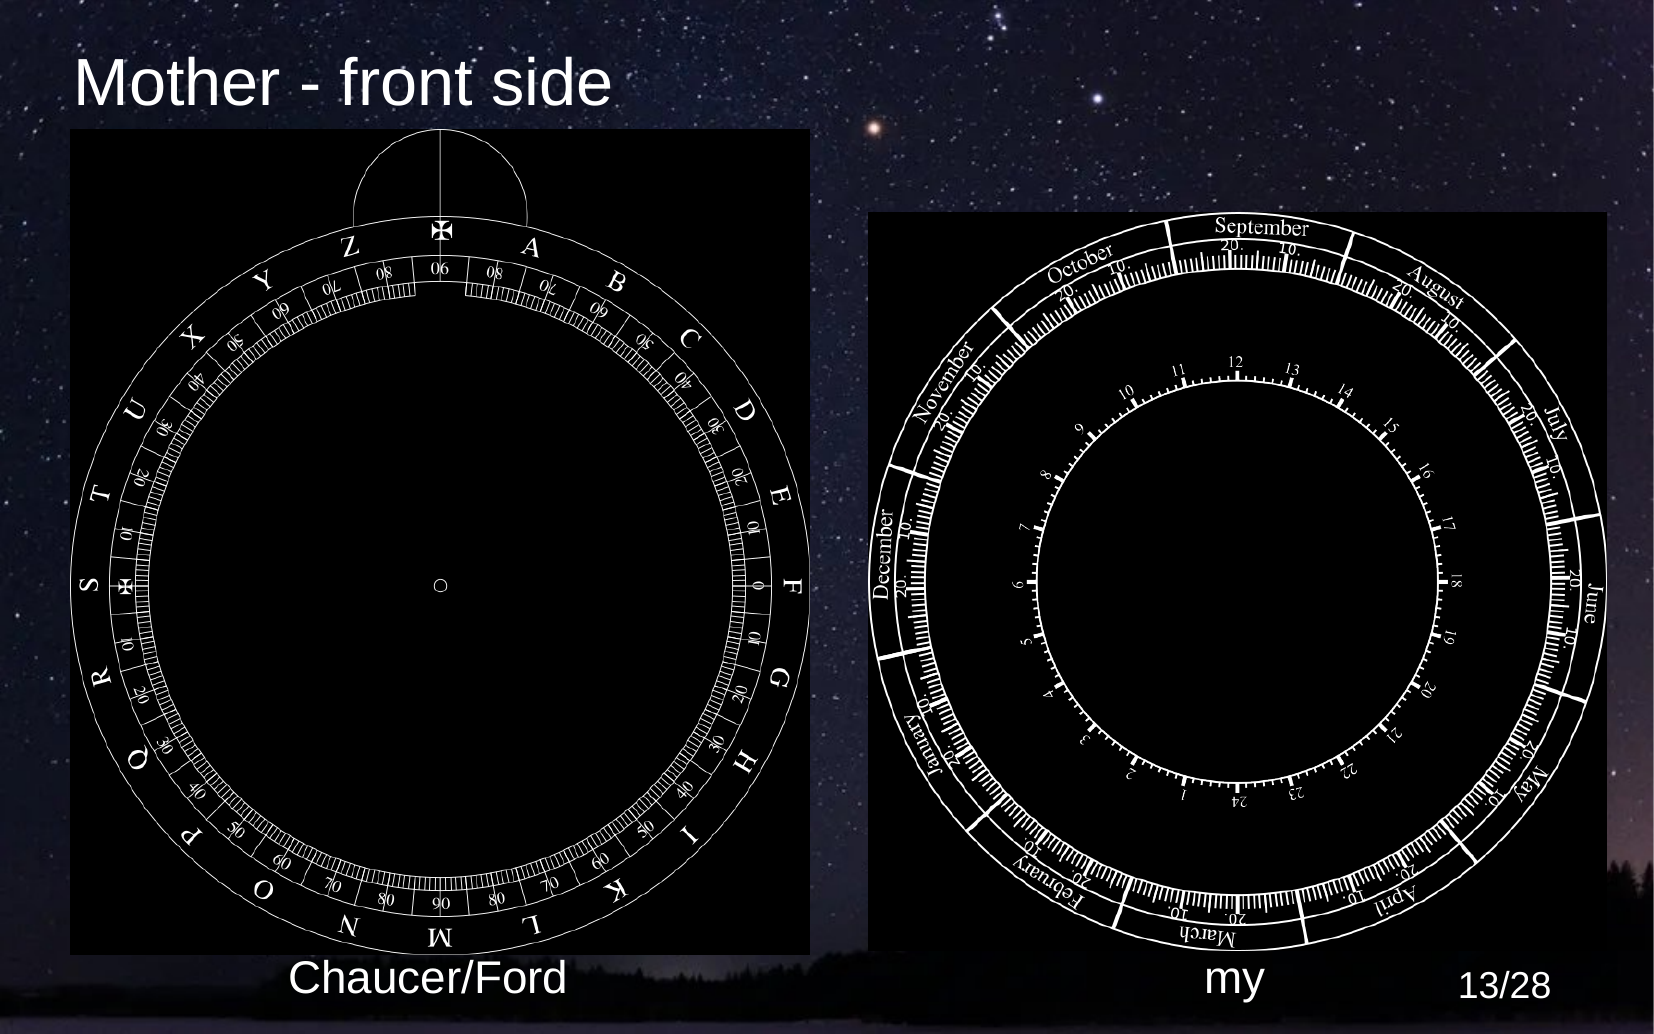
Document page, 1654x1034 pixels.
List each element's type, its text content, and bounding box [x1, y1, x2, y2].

picture [0, 0, 1654, 1034]
text_box Mother - front side [59, 37, 1123, 128]
text_box <číslo>/28 [1468, 957, 1654, 1028]
text_box Chaucer/Ford my [248, 944, 1359, 1011]
